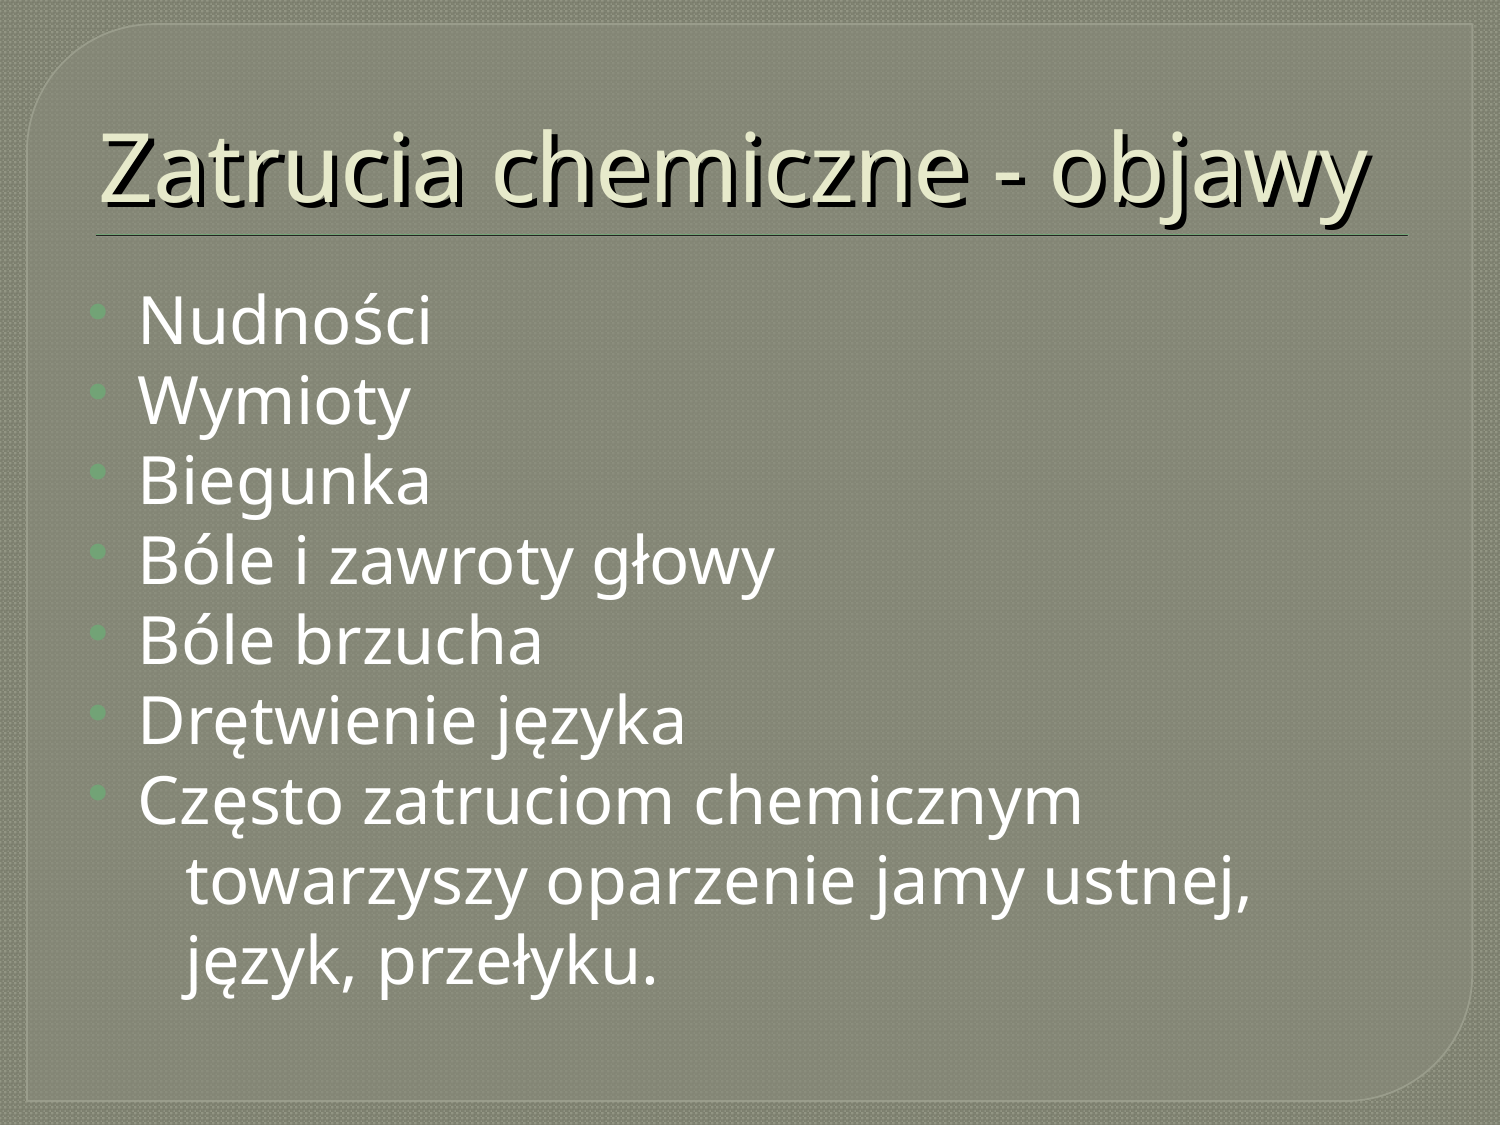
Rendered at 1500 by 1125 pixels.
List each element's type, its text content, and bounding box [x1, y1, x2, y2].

list Nudności Wymioty Biegunka Bóle i zawroty głowy Bóle brzucha Drętwienie języka Często zatruciom chemicznym towarzyszy oparzenie jamy ustnej, język, przełyku. [75, 270, 1426, 1013]
title Zatrucia chemiczne - objawy [75, 41, 1426, 230]
